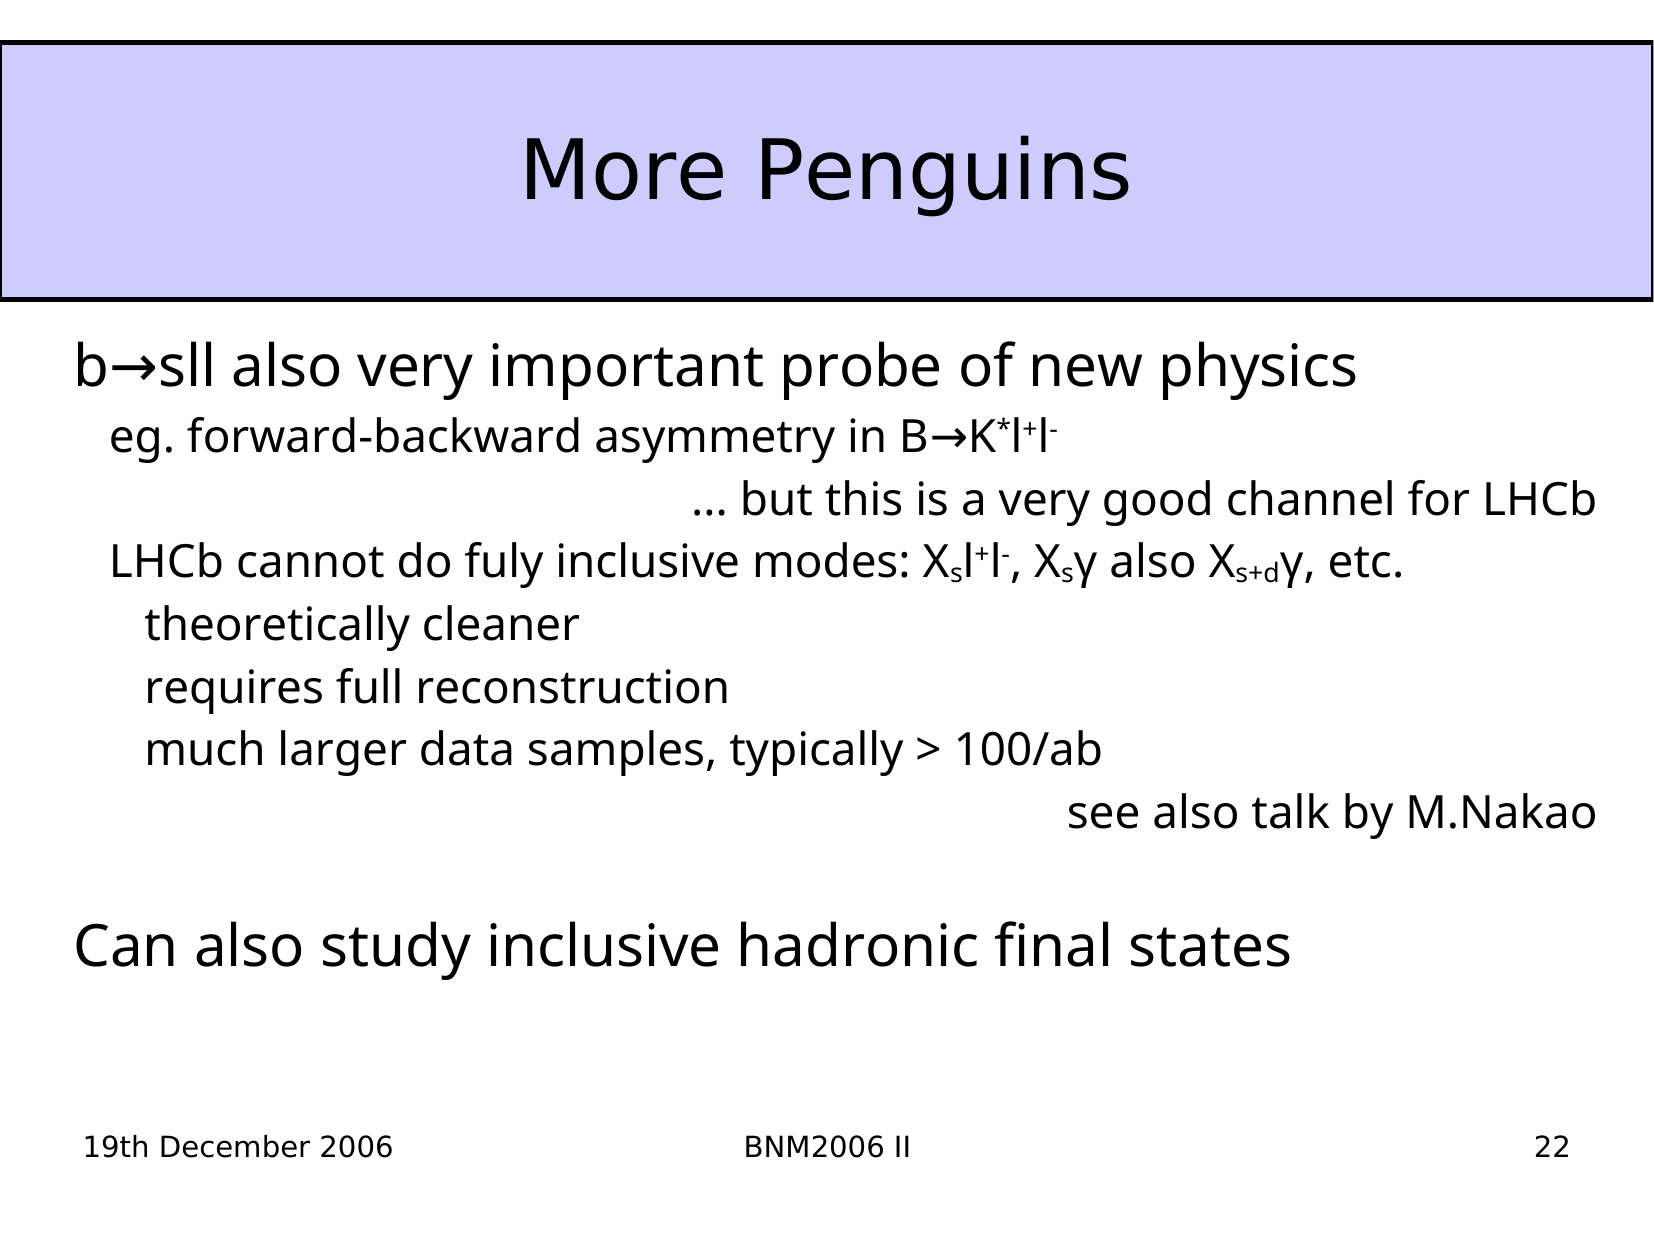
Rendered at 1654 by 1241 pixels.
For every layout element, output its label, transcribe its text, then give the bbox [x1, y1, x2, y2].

text_box b→sll also very important probe of new physics eg. forward-backward asymmetry in B→K*l+l- ... but this is a very good channel for LHCb LHCb cannot do fuly inclusive modes: Xsl+l-, Xsγ also Xs+dγ, etc. theoretically cleaner requires full reconstruction much larger data samples, typically > 100/ab see also talk by M.Nakao Can also study inclusive hadronic final states [23, 316, 1613, 989]
title More Penguins [0, 42, 1654, 300]
